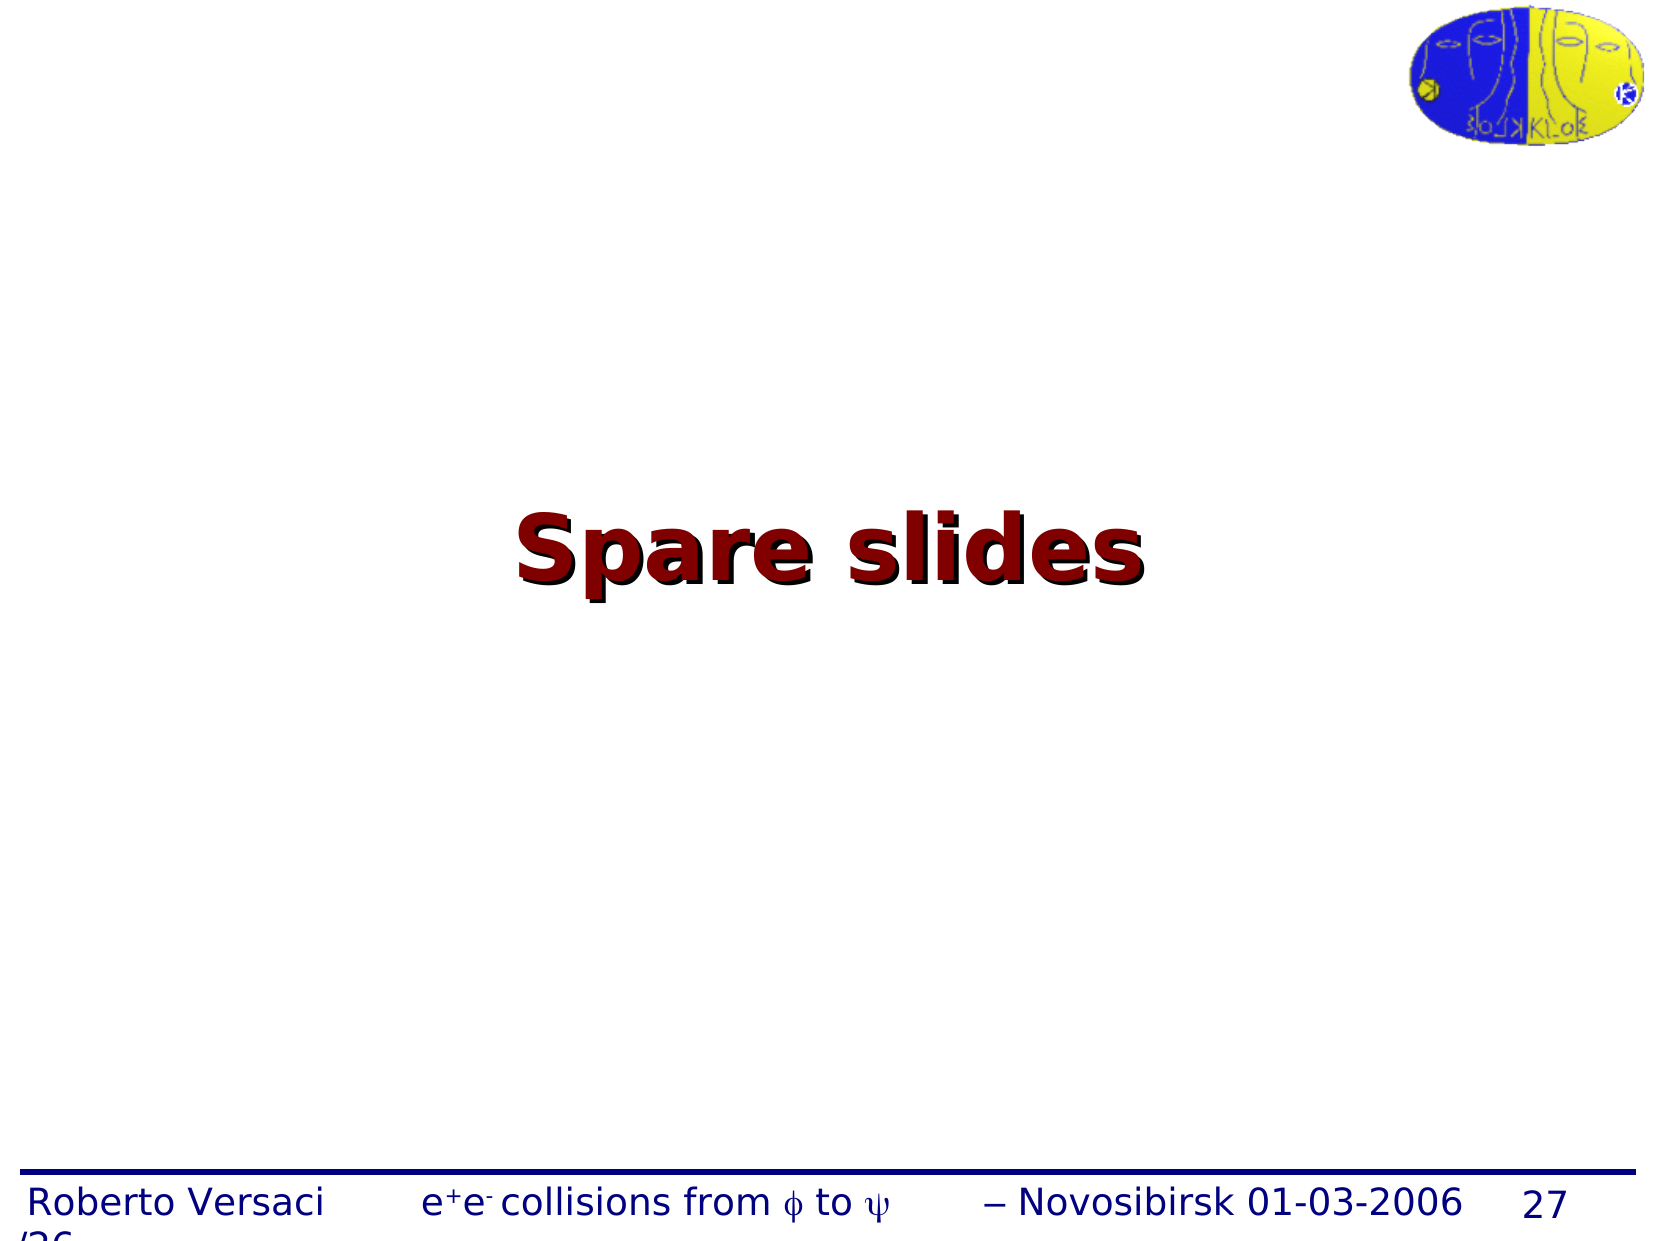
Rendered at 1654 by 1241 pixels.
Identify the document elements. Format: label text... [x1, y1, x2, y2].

picture [1398, 0, 1654, 151]
text_box Spare slides [497, 487, 1161, 610]
